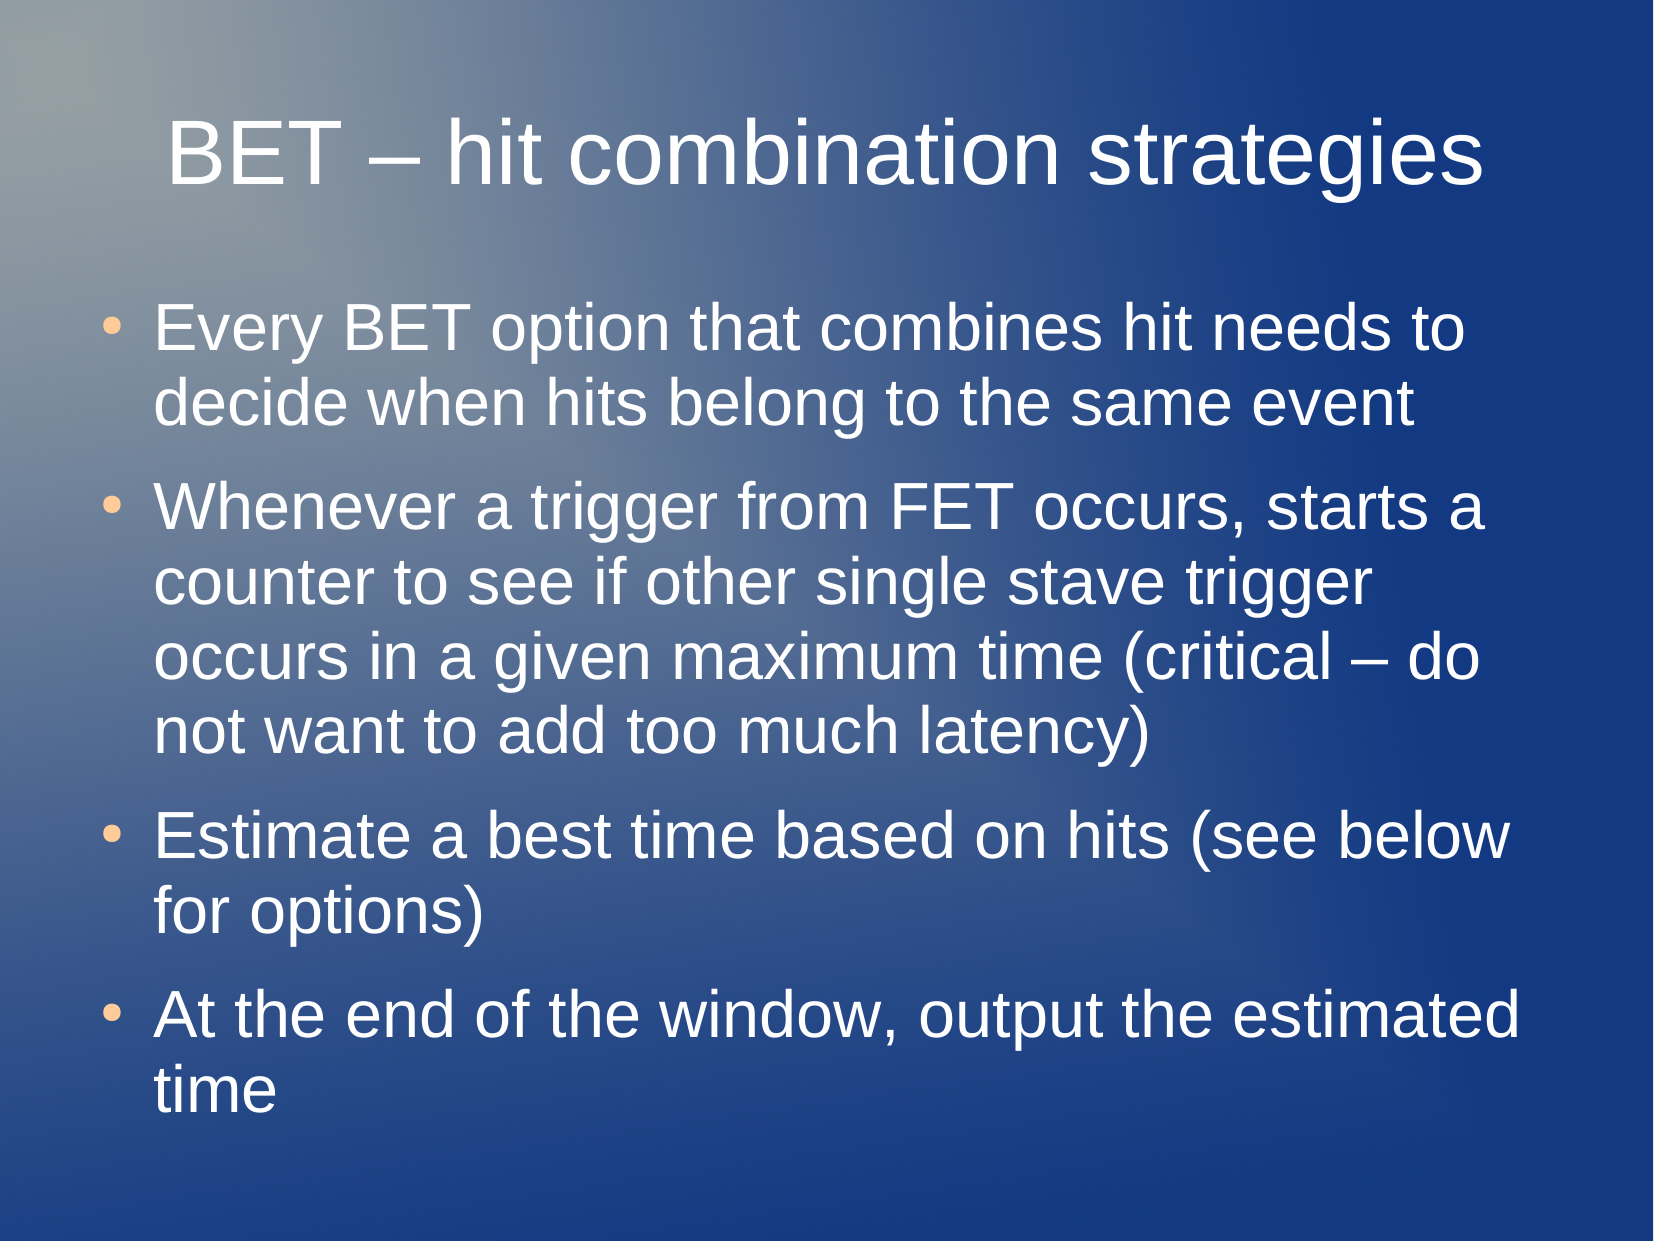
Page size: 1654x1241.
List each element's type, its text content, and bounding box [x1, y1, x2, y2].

picture [0, 0, 1654, 1241]
title BET – hit combination strategies [82, 49, 1571, 257]
list Every BET option that combines hit needs to decide when hits belong to the same event Whenever a trigger from FET occurs, starts a counter to see if other single stave trigger occurs in a given maximum time (critical – do not want to add too much latency) Estimate a best time based on hits (see below for options) At the end of the window, output the estimated time [82, 290, 1571, 1127]
